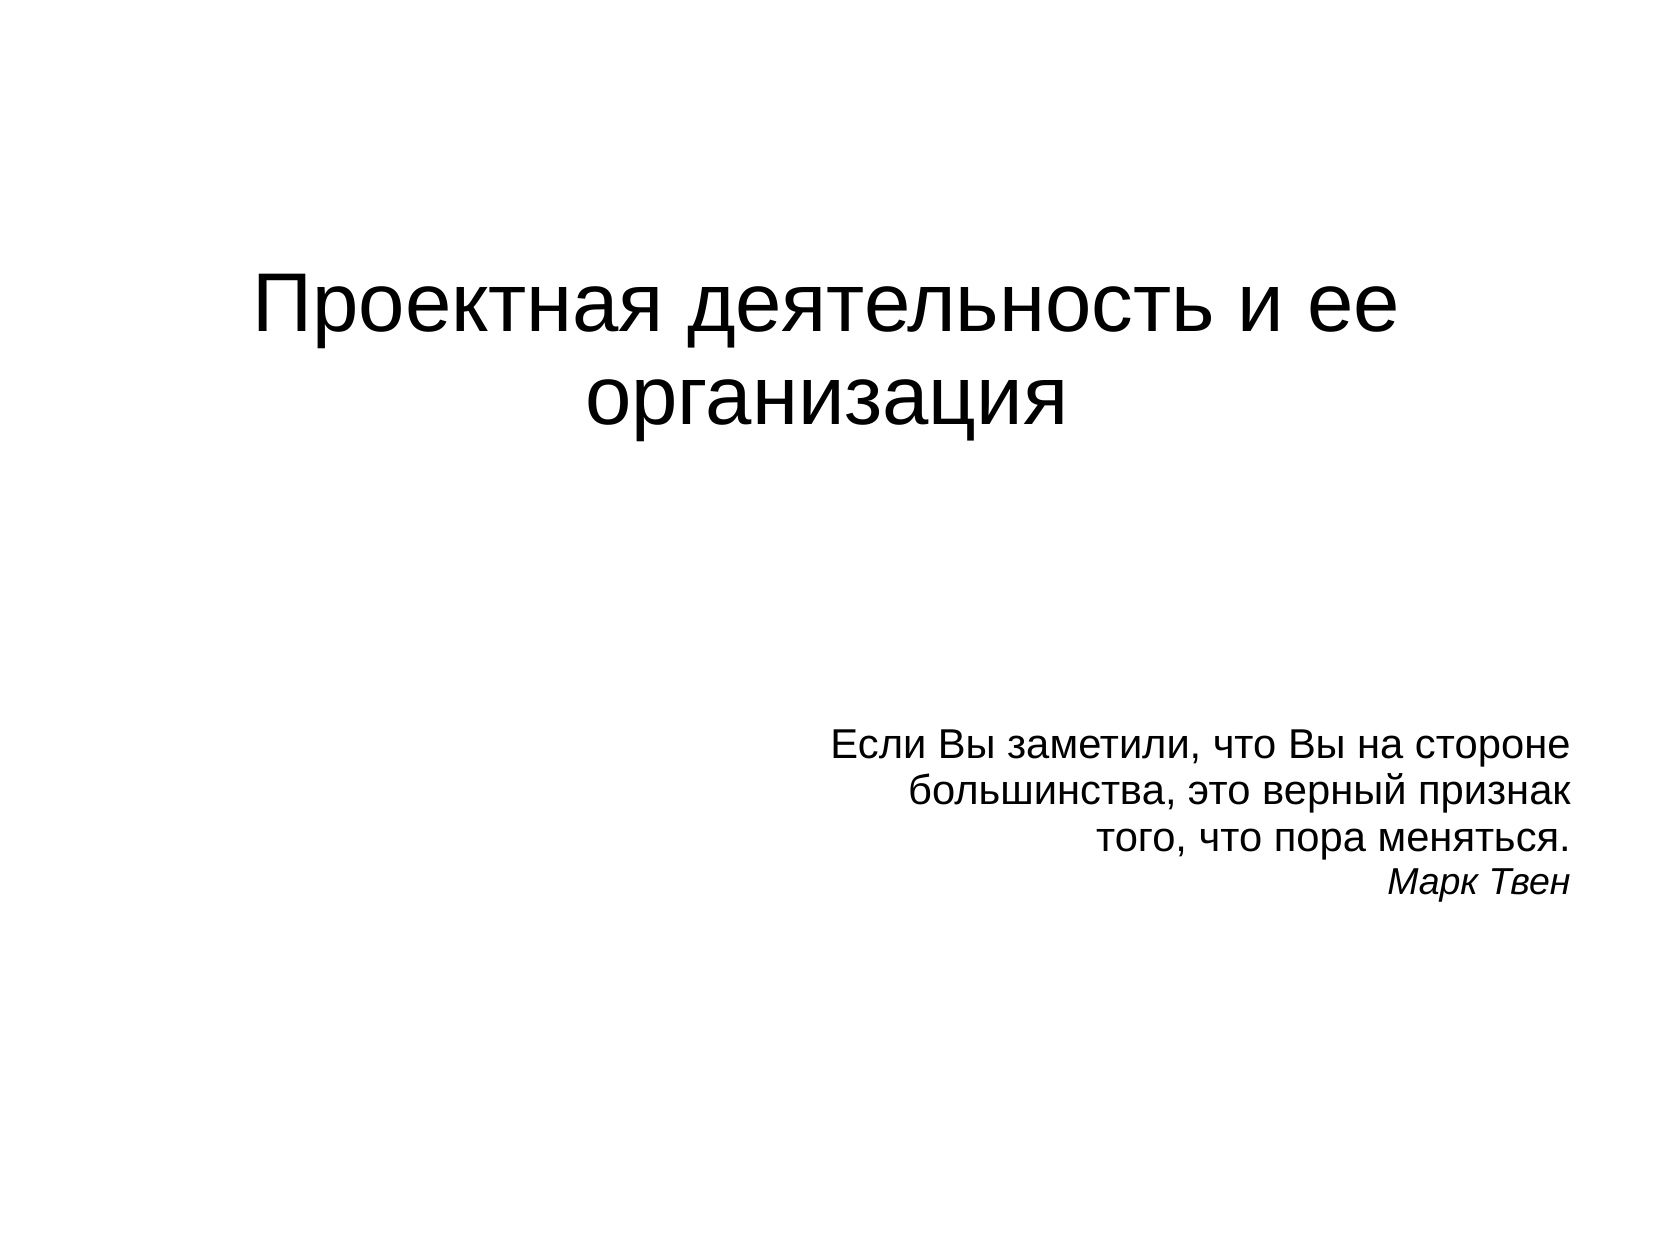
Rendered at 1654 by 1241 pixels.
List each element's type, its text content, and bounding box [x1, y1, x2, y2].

subtitle Проектная деятельность и ее организация Если Вы заметили, что Вы на стороне большинства, это верный признак того, что пора меняться. Марк Твен [82, 56, 1571, 1102]
